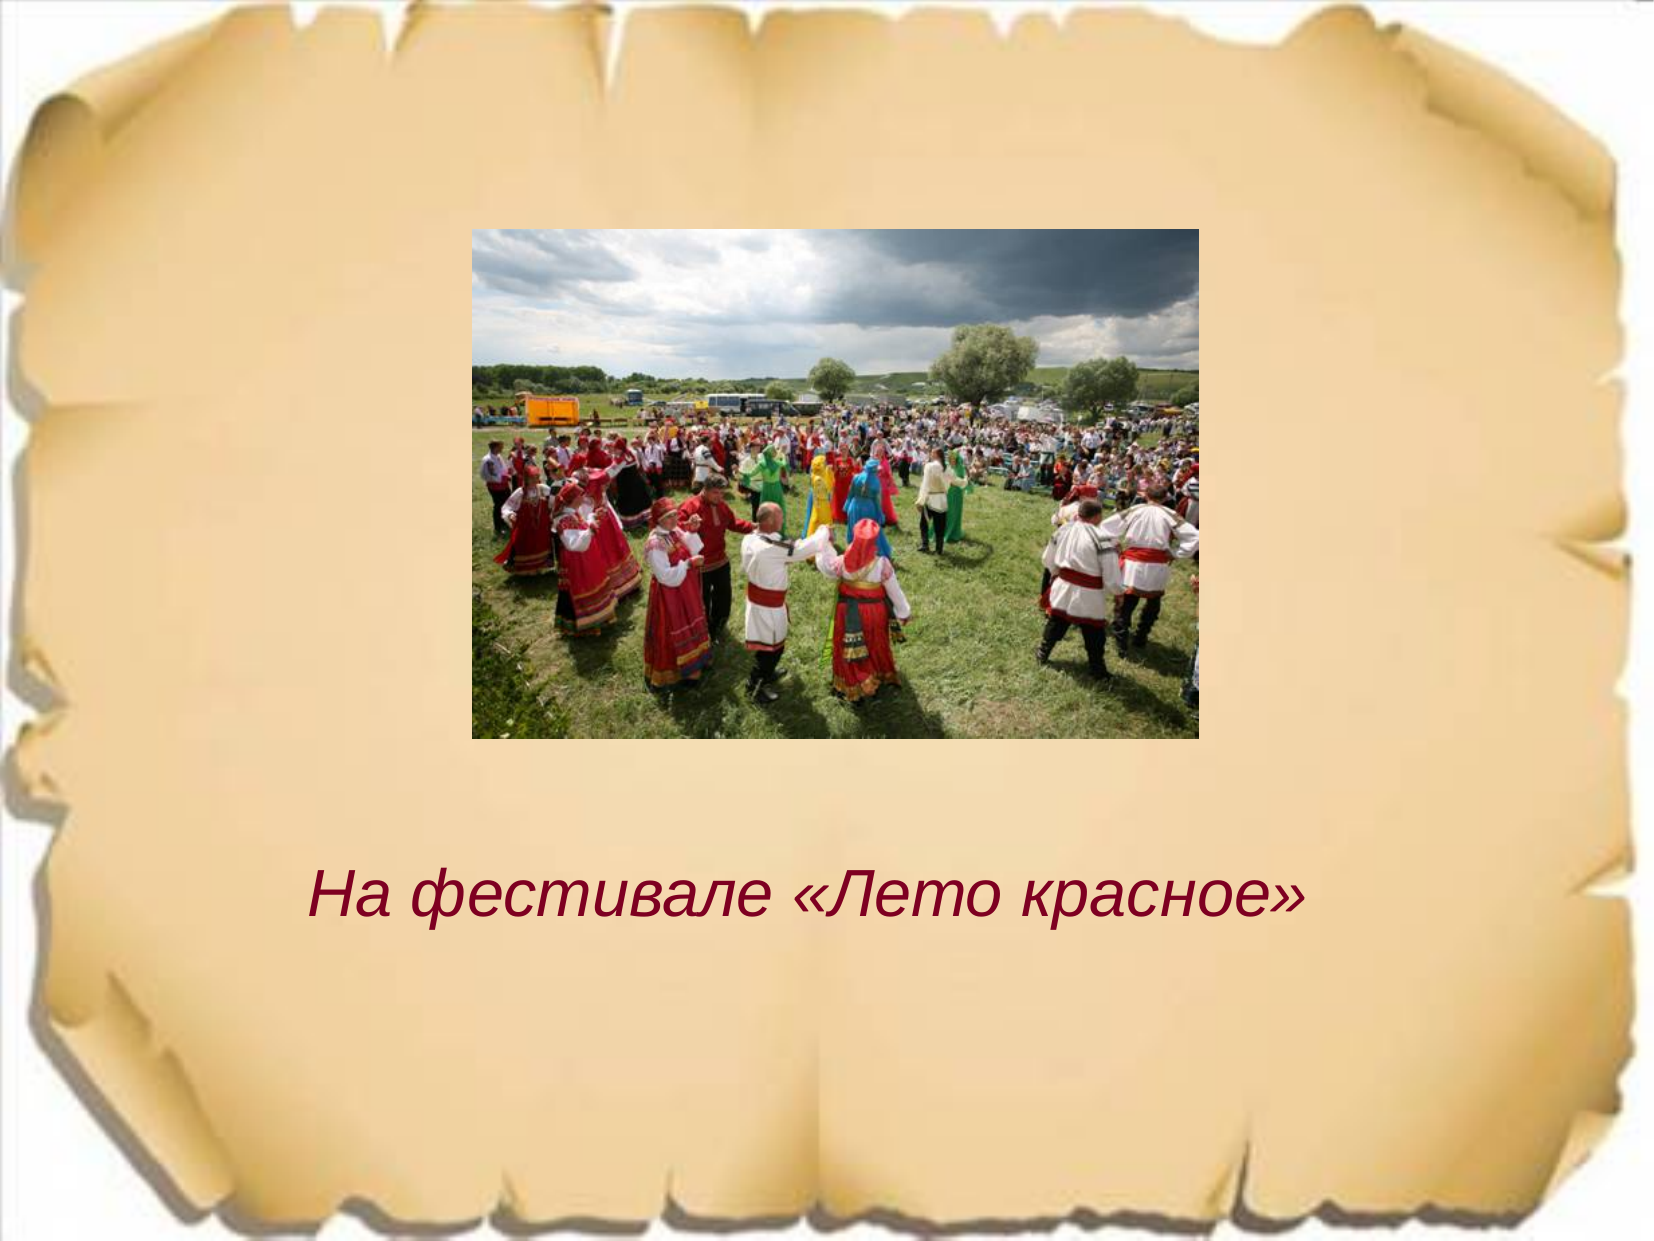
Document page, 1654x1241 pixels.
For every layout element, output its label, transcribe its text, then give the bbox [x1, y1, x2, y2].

picture [0, 0, 1654, 1241]
list На фестивале «Лето красное» [236, 856, 1595, 1152]
